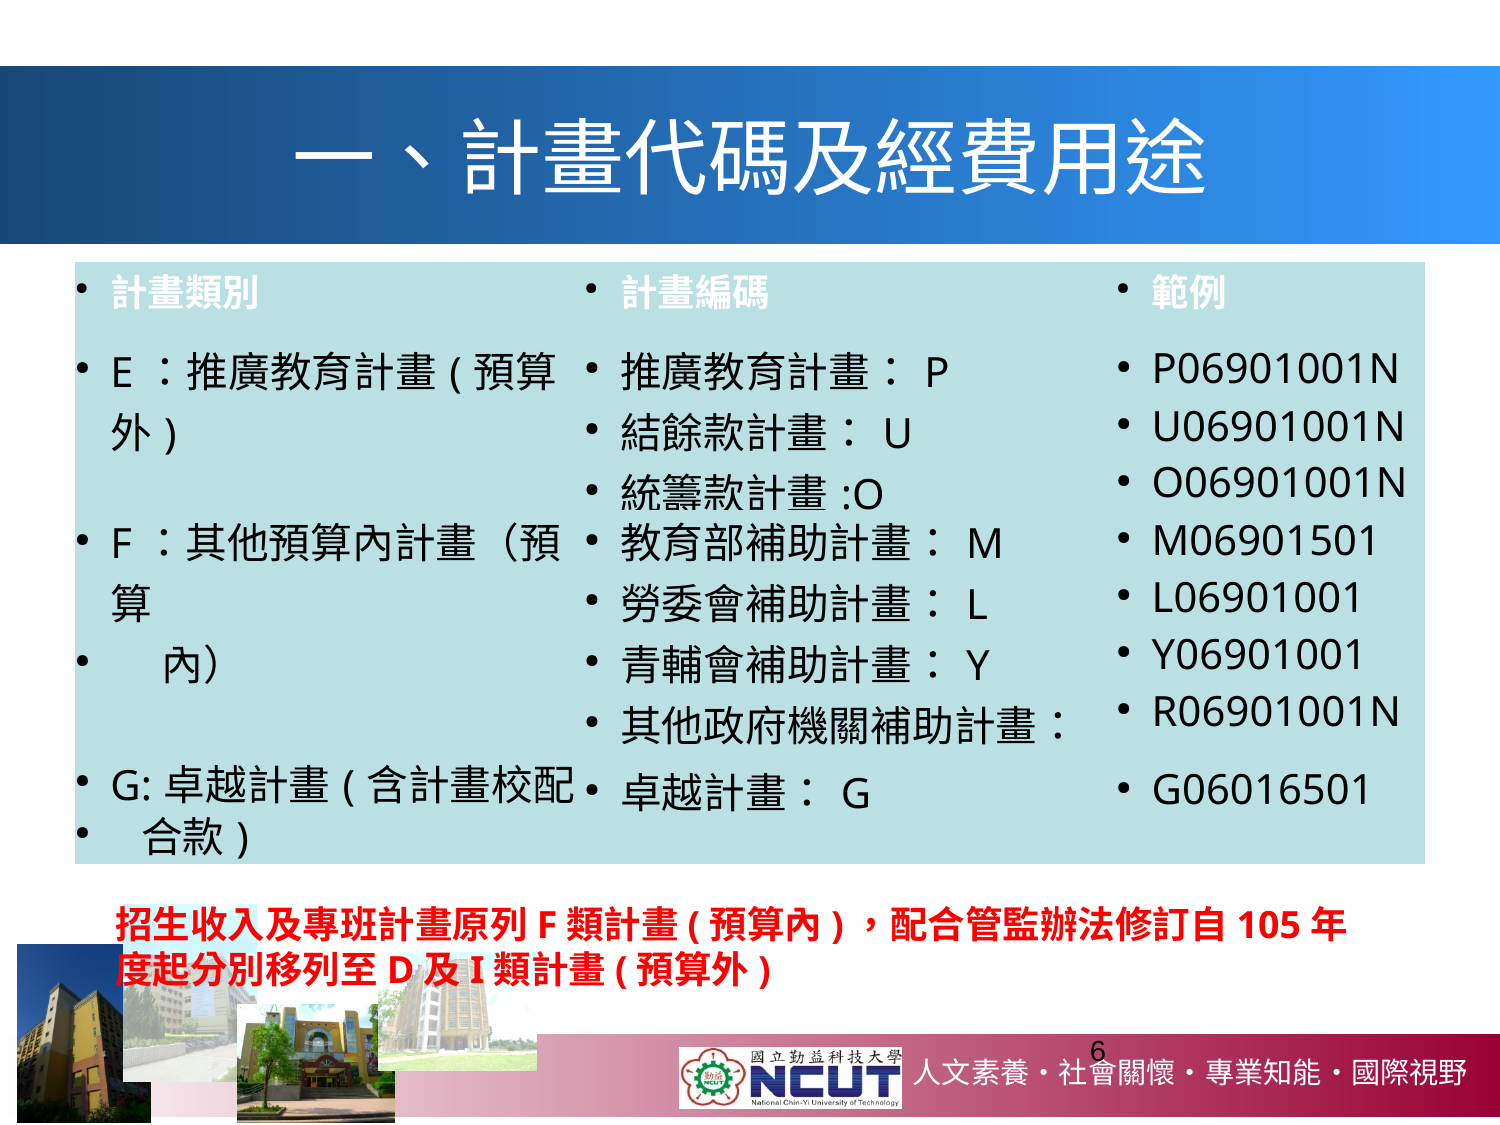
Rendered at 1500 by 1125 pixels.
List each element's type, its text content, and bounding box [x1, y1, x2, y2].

table_cell 教育部補助計畫：M 勞委會補助計畫：L 青輔會補助計畫：Y 其他政府機關補助計畫：R [585, 510, 1116, 760]
table_header 計畫編碼 [585, 262, 1116, 339]
table_cell M06901501 L06901001 Y06901001 R06901001N [1116, 510, 1425, 760]
table_cell G:卓越計畫(含計畫校配 合款) [75, 760, 585, 864]
table_header 計畫類別 [75, 262, 585, 339]
title 一、計畫代碼及經費用途 [0, 66, 1500, 244]
table_header 範例 [1116, 262, 1425, 339]
table_cell 卓越計畫：G [585, 760, 1116, 864]
text_box 招生收入及專班計畫原列F類計畫(預算內)，配合管監辦法修訂自105年度起分別移列至D及I類計畫(預算外) [100, 893, 1366, 1000]
table_cell 推廣教育計畫：P 結餘款計畫：U 統籌款計畫:O [585, 339, 1116, 510]
table_cell P06901001N U06901001N O06901001N [1116, 339, 1425, 510]
text_box 6 [1074, 1024, 1426, 1103]
table_cell G06016501 [1116, 760, 1425, 864]
table_cell F：其他預算內計畫（預算 內） [75, 510, 585, 760]
table_cell E：推廣教育計畫(預算外) [75, 339, 585, 510]
